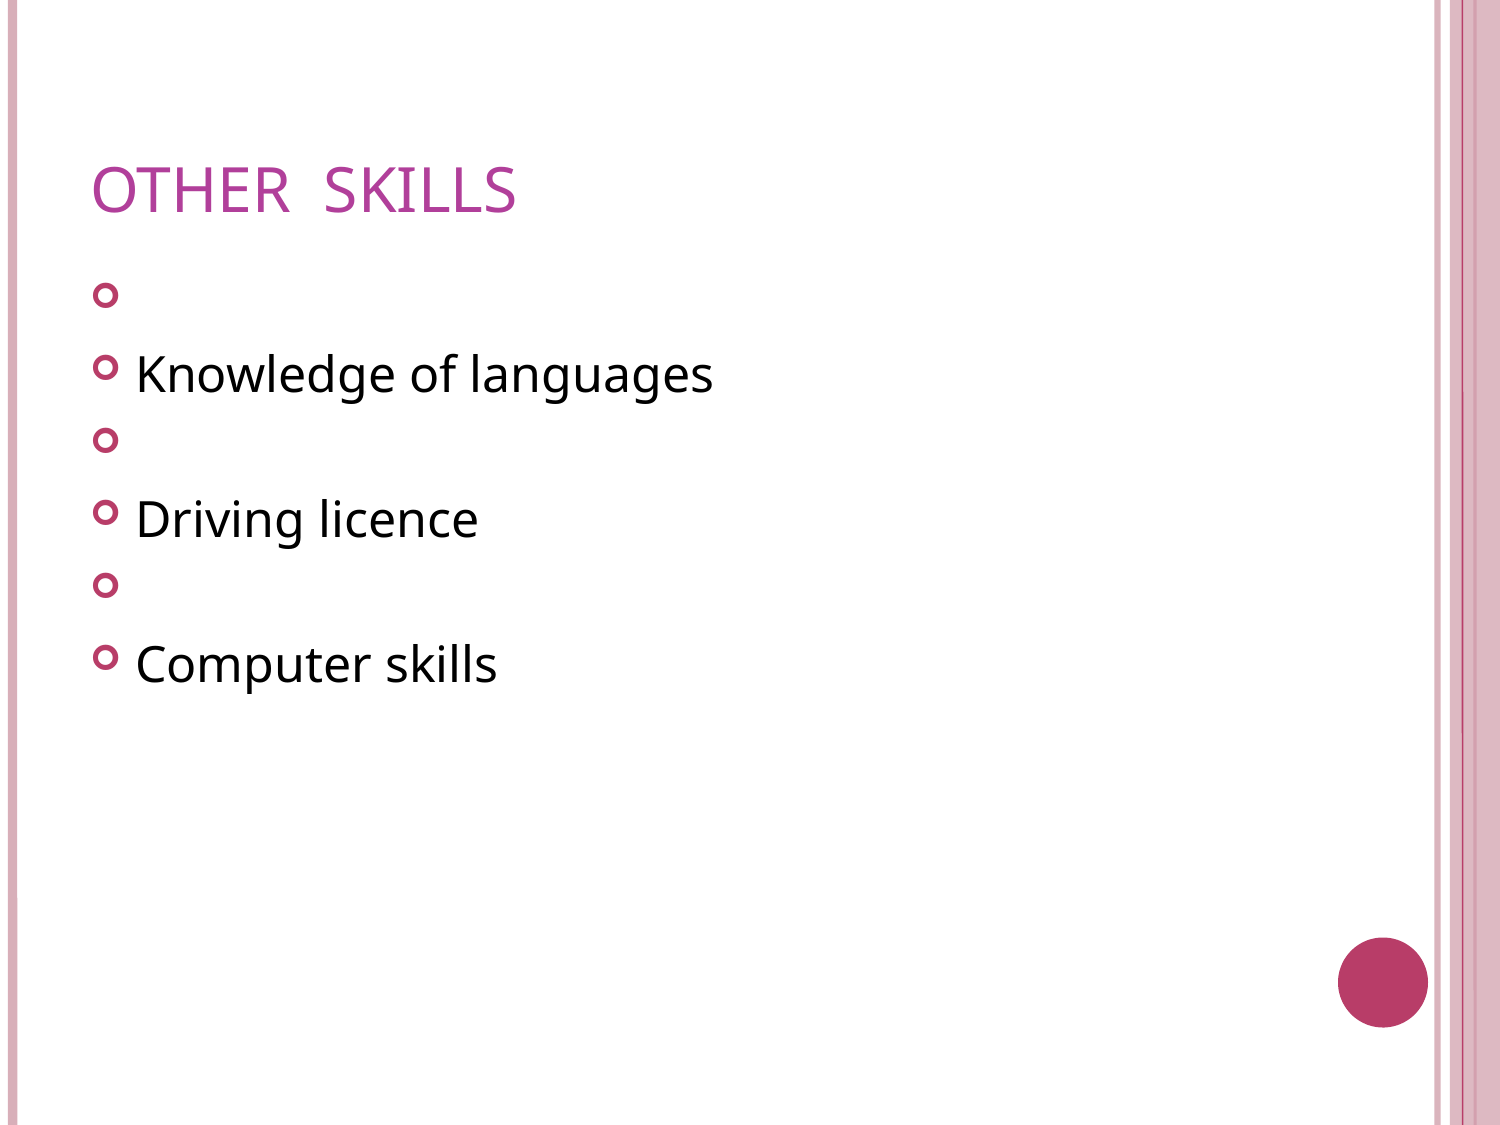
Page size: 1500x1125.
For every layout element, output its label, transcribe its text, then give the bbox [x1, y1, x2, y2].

list Knowledge of languages Driving licence Computer skills [75, 262, 1300, 1062]
title OTHER SKILLS [75, 45, 1300, 233]
